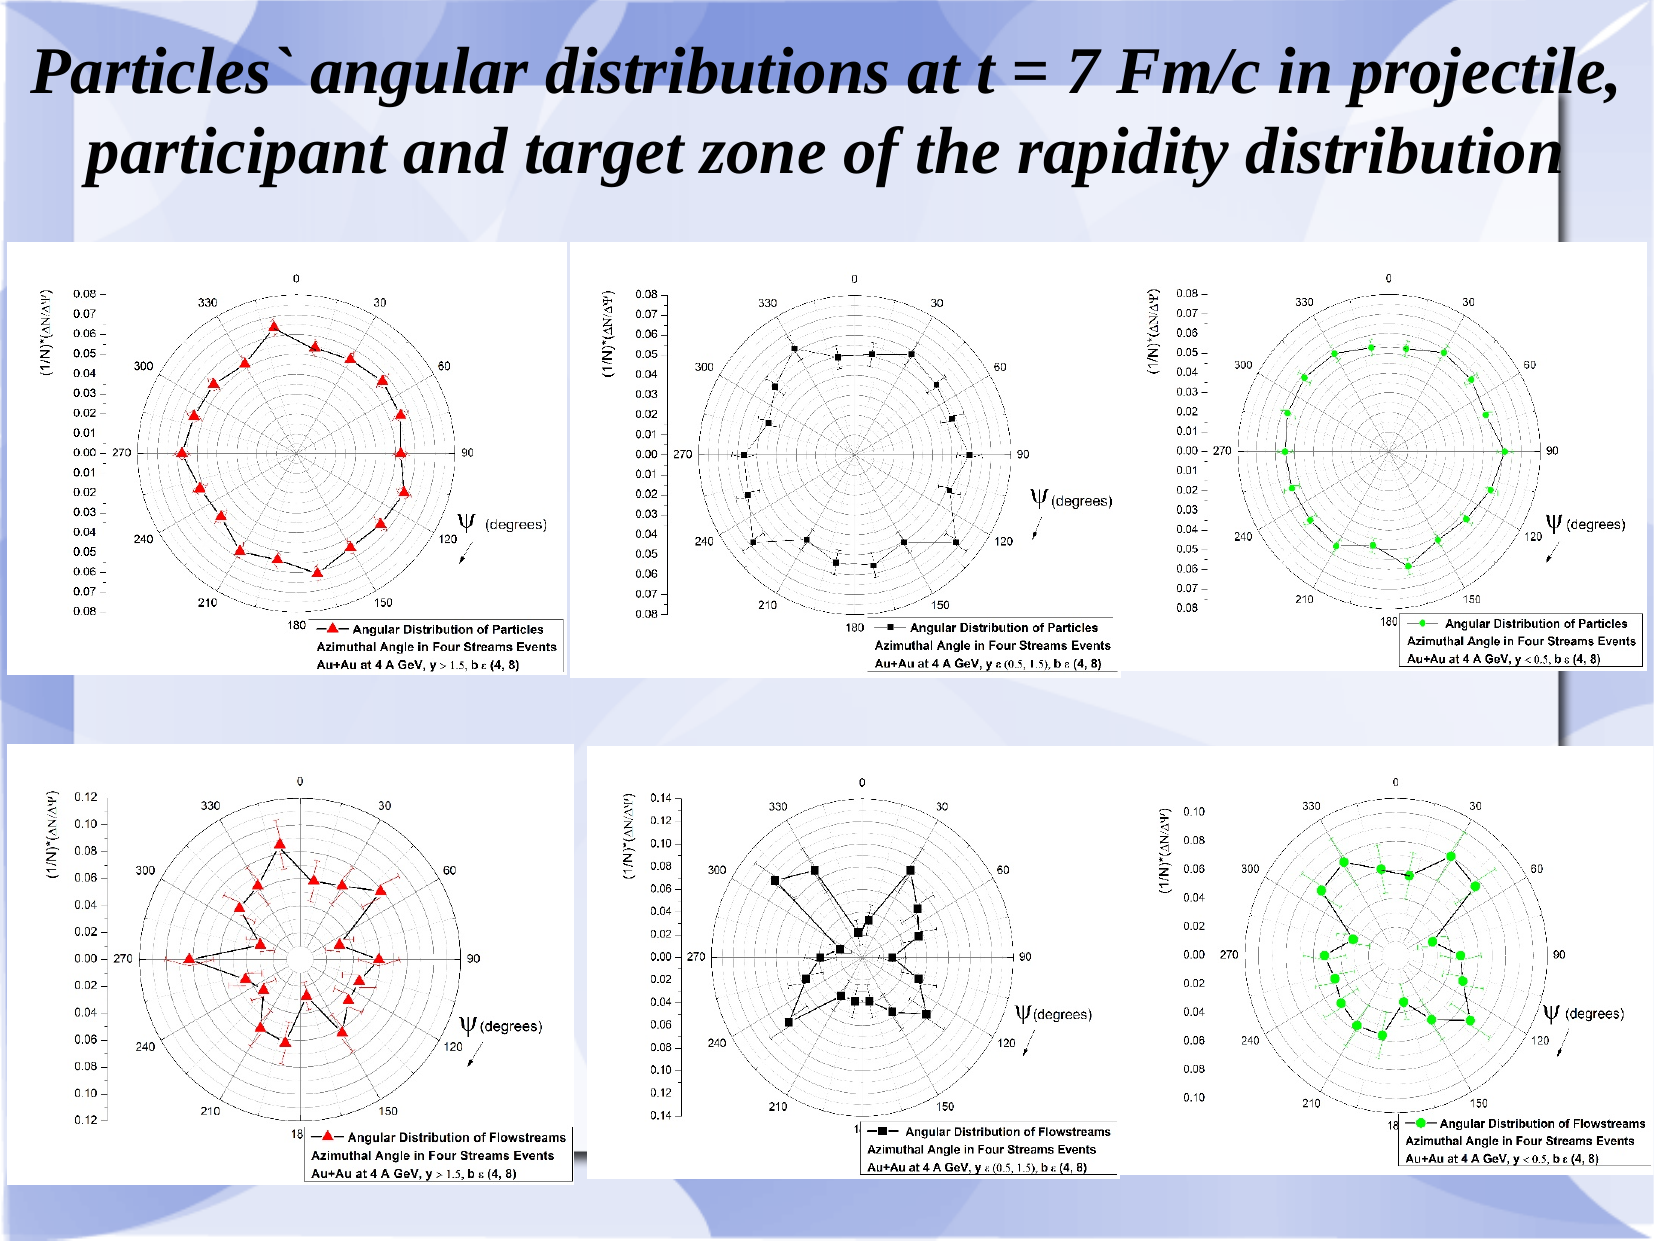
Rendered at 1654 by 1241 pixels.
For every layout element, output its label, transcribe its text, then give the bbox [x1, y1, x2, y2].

picture [7, 242, 567, 675]
picture [570, 242, 1647, 678]
title Particles` angular distributions at t = 7 Fm/c in projectile, participant and target zone of the rapidity distribution [7, 5, 1647, 209]
picture [7, 745, 574, 1185]
picture [587, 746, 1654, 1179]
